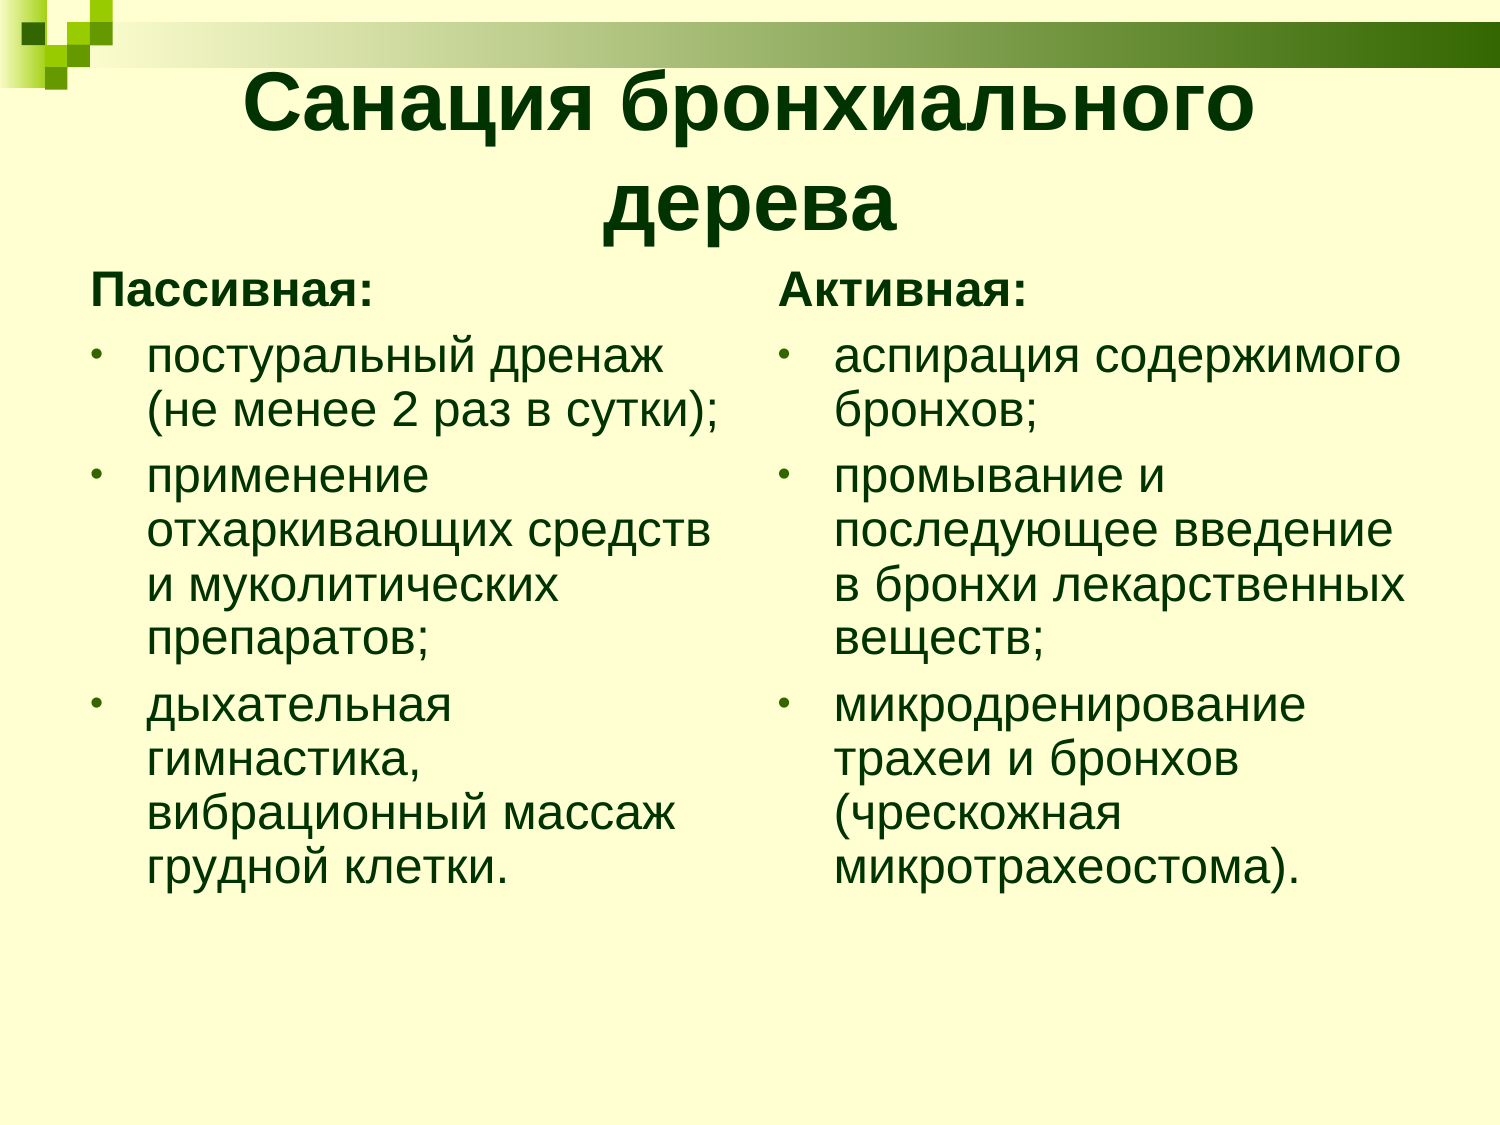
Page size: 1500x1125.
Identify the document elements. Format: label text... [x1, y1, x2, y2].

list Активная: аспирация содержимого бронхов; промывание и последующее введение в бронхи лекарственных веществ; микродренирование трахеи и бронхов (чрескожная микротрахеостома). [762, 255, 1426, 963]
list Пассивная: постуральный дренаж (не менее 2 раз в сутки); применение отхаркивающих средств и муколитических препаратов; дыхательная гимнастика, вибрационный массаж грудной клетки. [75, 255, 738, 963]
title Санация бронхиального дерева [75, 40, 1426, 256]
